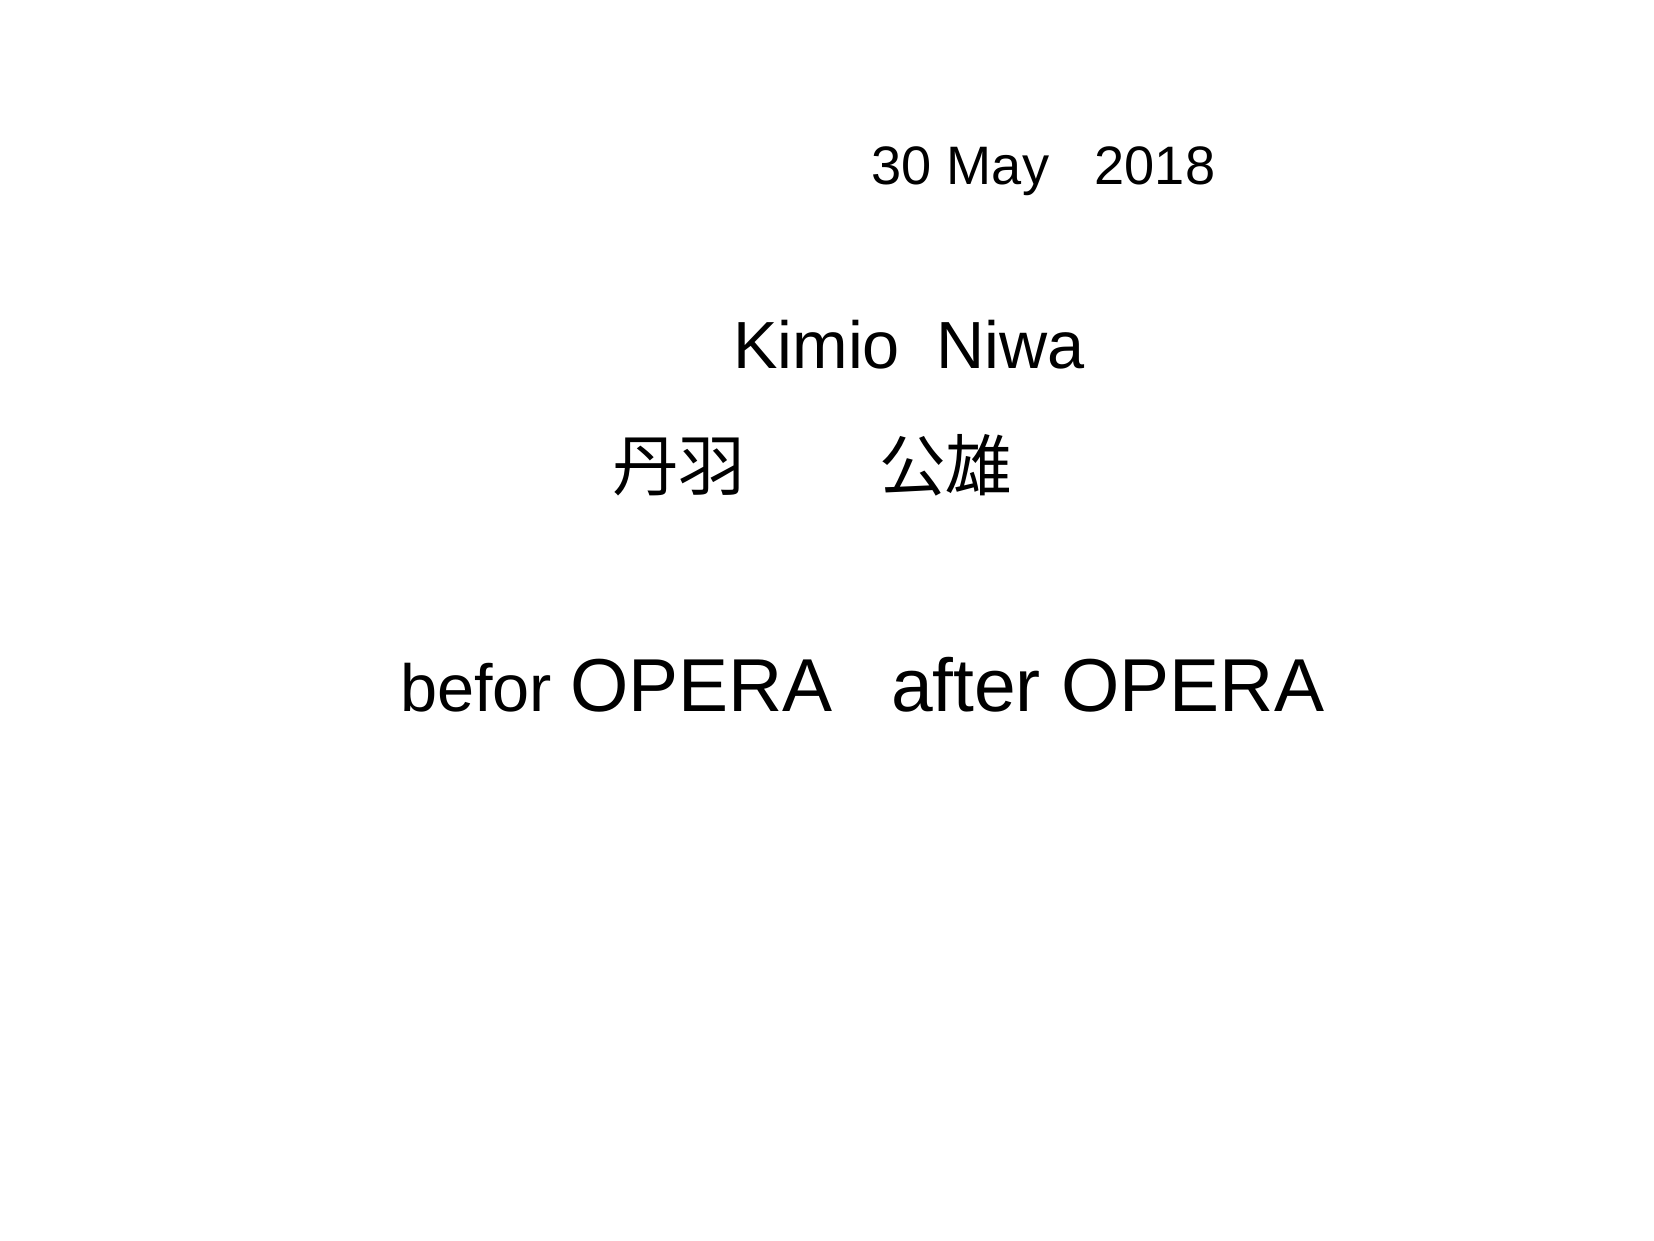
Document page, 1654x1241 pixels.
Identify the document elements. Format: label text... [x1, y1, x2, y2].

title 30 May 2018 [82, 49, 1571, 257]
list Kimio Niwa 丹羽 公雄 befor OPERA after OPERA [181, 308, 1654, 1128]
